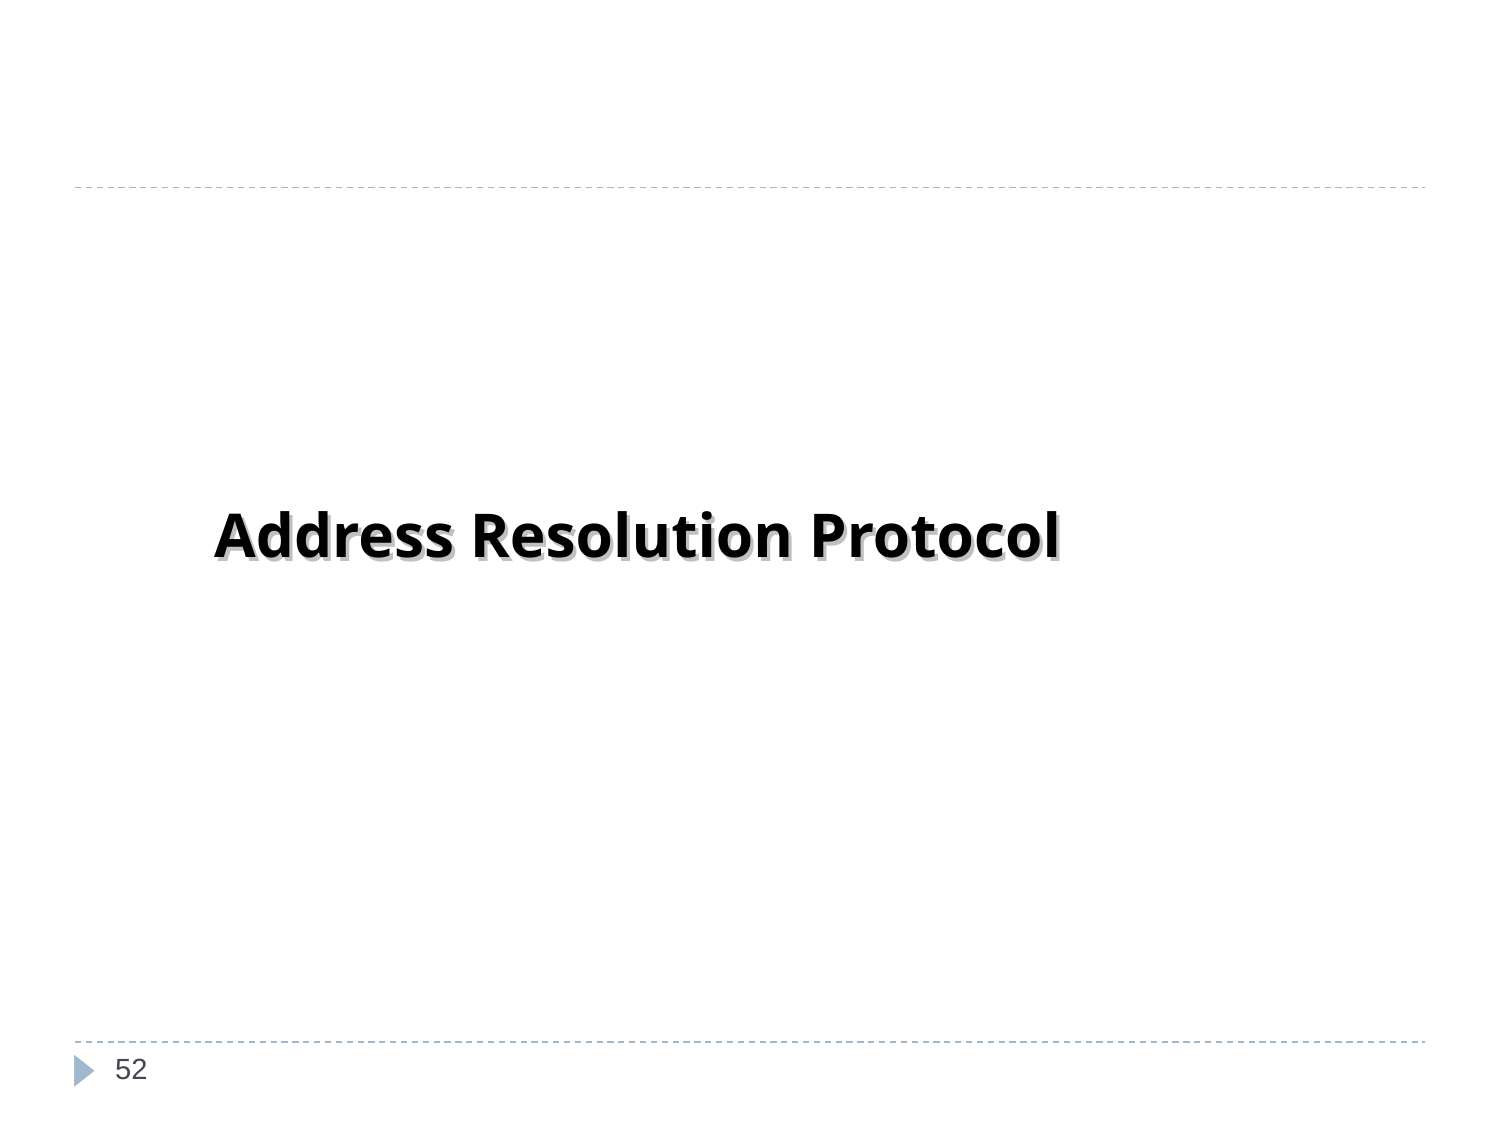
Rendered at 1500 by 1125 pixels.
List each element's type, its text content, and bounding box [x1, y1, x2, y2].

title Address Resolution Protocol [199, 489, 1394, 578]
text_box <number> [100, 1042, 426, 1103]
